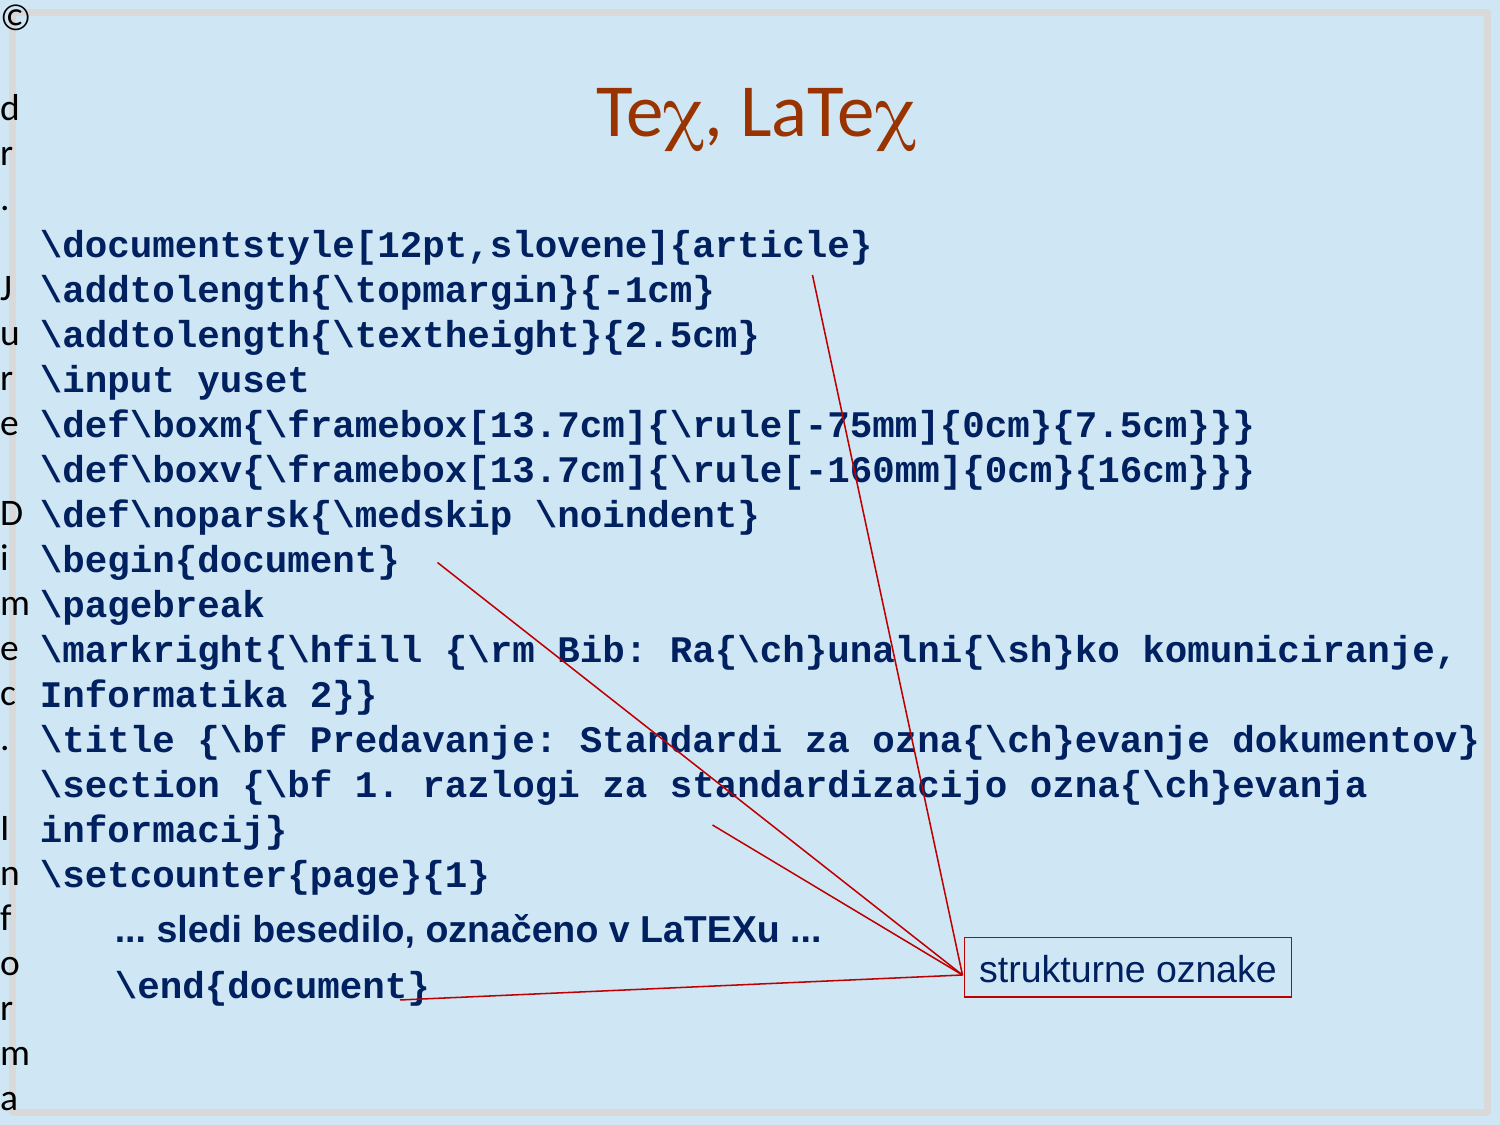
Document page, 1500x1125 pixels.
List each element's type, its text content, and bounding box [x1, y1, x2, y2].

text_box strukturne oznake [964, 937, 1292, 998]
title Te, LaTe [37, 50, 1475, 163]
text_box \documentstyle[12pt,slovene]{article} \addtolength{\topmargin}{-1cm} \addtolength{\textheight}{2.5cm} \input yuset \def\boxm{\framebox[13.7cm]{\rule[-75mm]{0cm}{7.5cm}}} \def\boxv{\framebox[13.7cm]{\rule[-160mm]{0cm}{16cm}}} \def\noparsk{\medskip \noindent} \begin{document} \pagebreak \markright{\hfill {\rm Bib: Ra{\ch}unalni{\sh}ko komuniciranje, Informatika 2}} \title {\bf Predavanje: Standardi za ozna{\ch}evanje dokumentov} \section {\bf 1. razlogi za standardizacijo ozna{\ch}evanja informacij} \setcounter{page}{1} ... sledi besedilo, označeno v LaTEXu ... \end{document} [24, 212, 1500, 1014]
